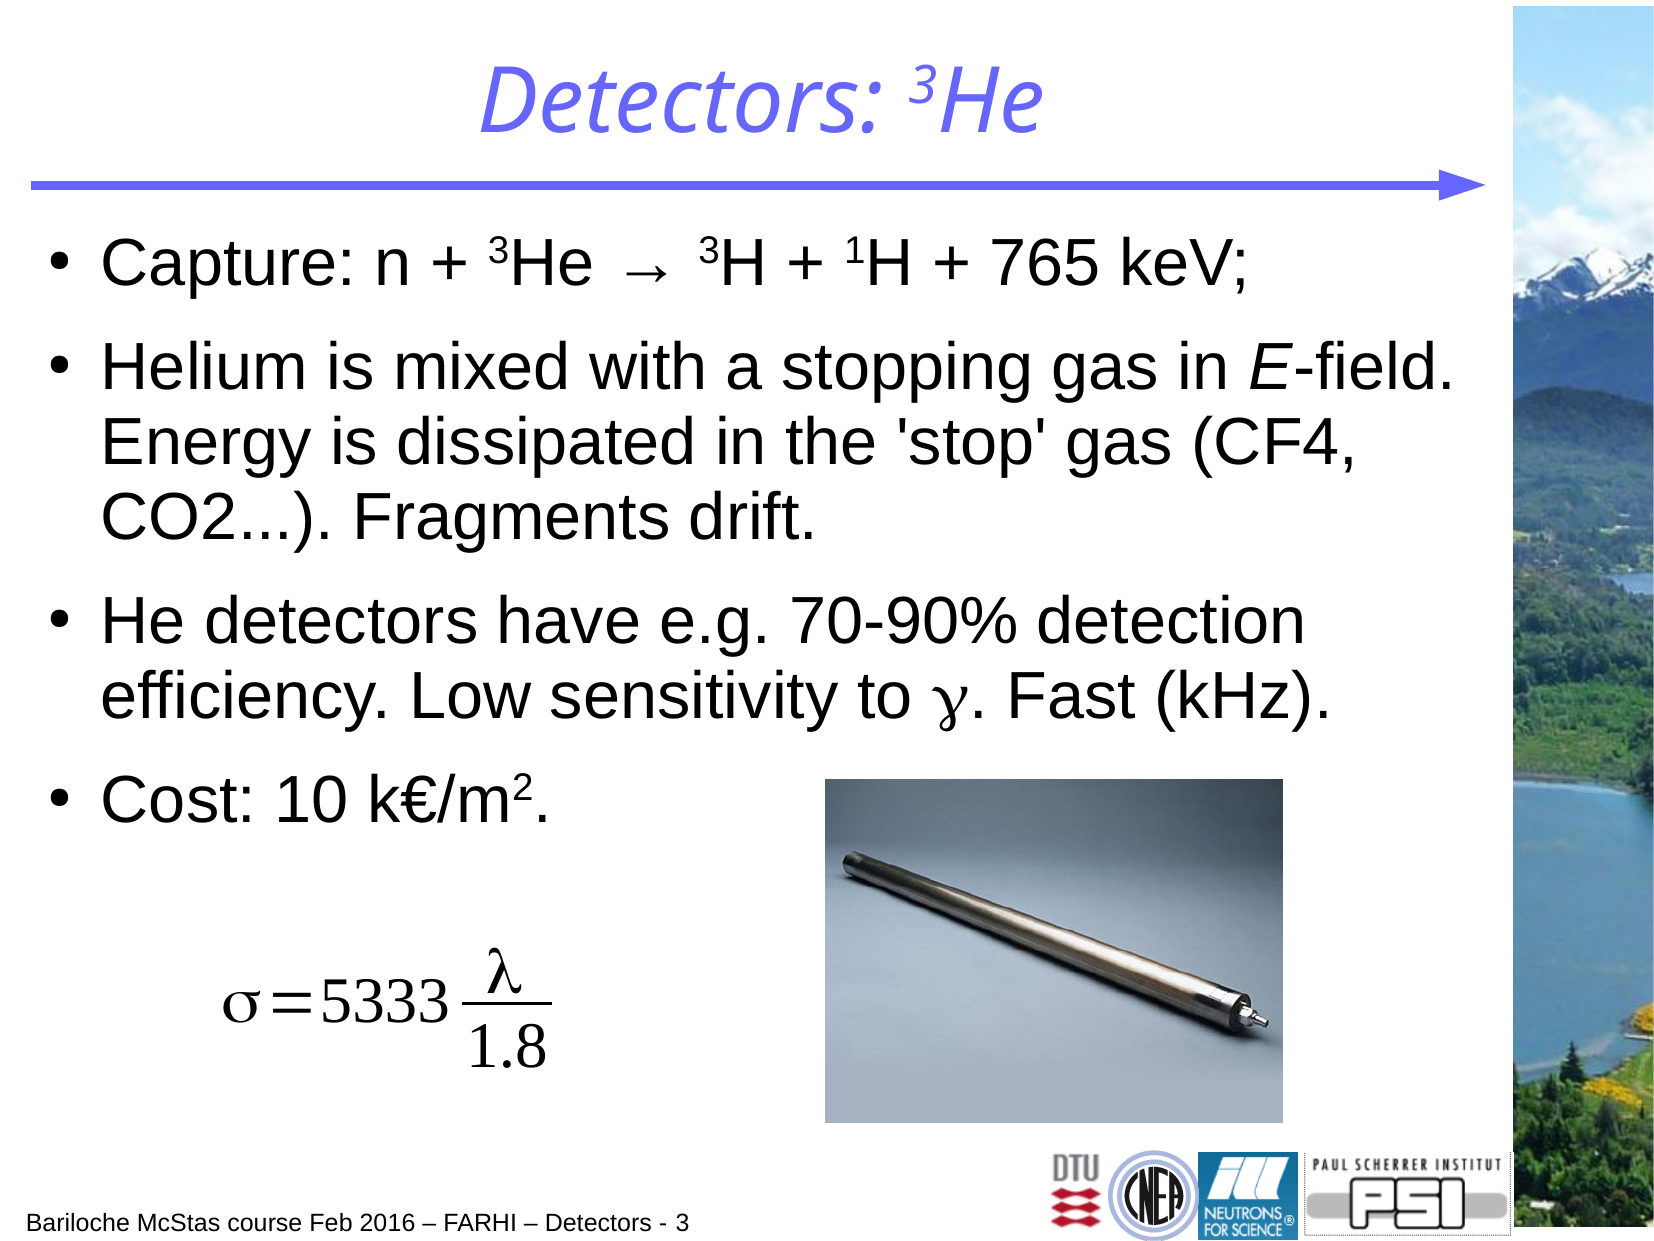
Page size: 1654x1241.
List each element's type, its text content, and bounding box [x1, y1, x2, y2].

chart [205, 945, 571, 1080]
picture [825, 779, 1283, 1124]
picture [1050, 1152, 1103, 1230]
list Capture: n + 3He → 3H + 1H + 765 keV; Helium is mixed with a stopping gas in E-field. Energy is dissipated in the 'stop' gas (CF4, CO2...). Fragments drift. He detectors have e.g. 70-90% detection efficiency. Low sensitivity to g. Fast (kHz). Cost: 10 k€/m2. [30, 225, 1501, 1141]
picture [1108, 6, 1654, 1241]
title Detectors: 3He [17, 31, 1506, 163]
